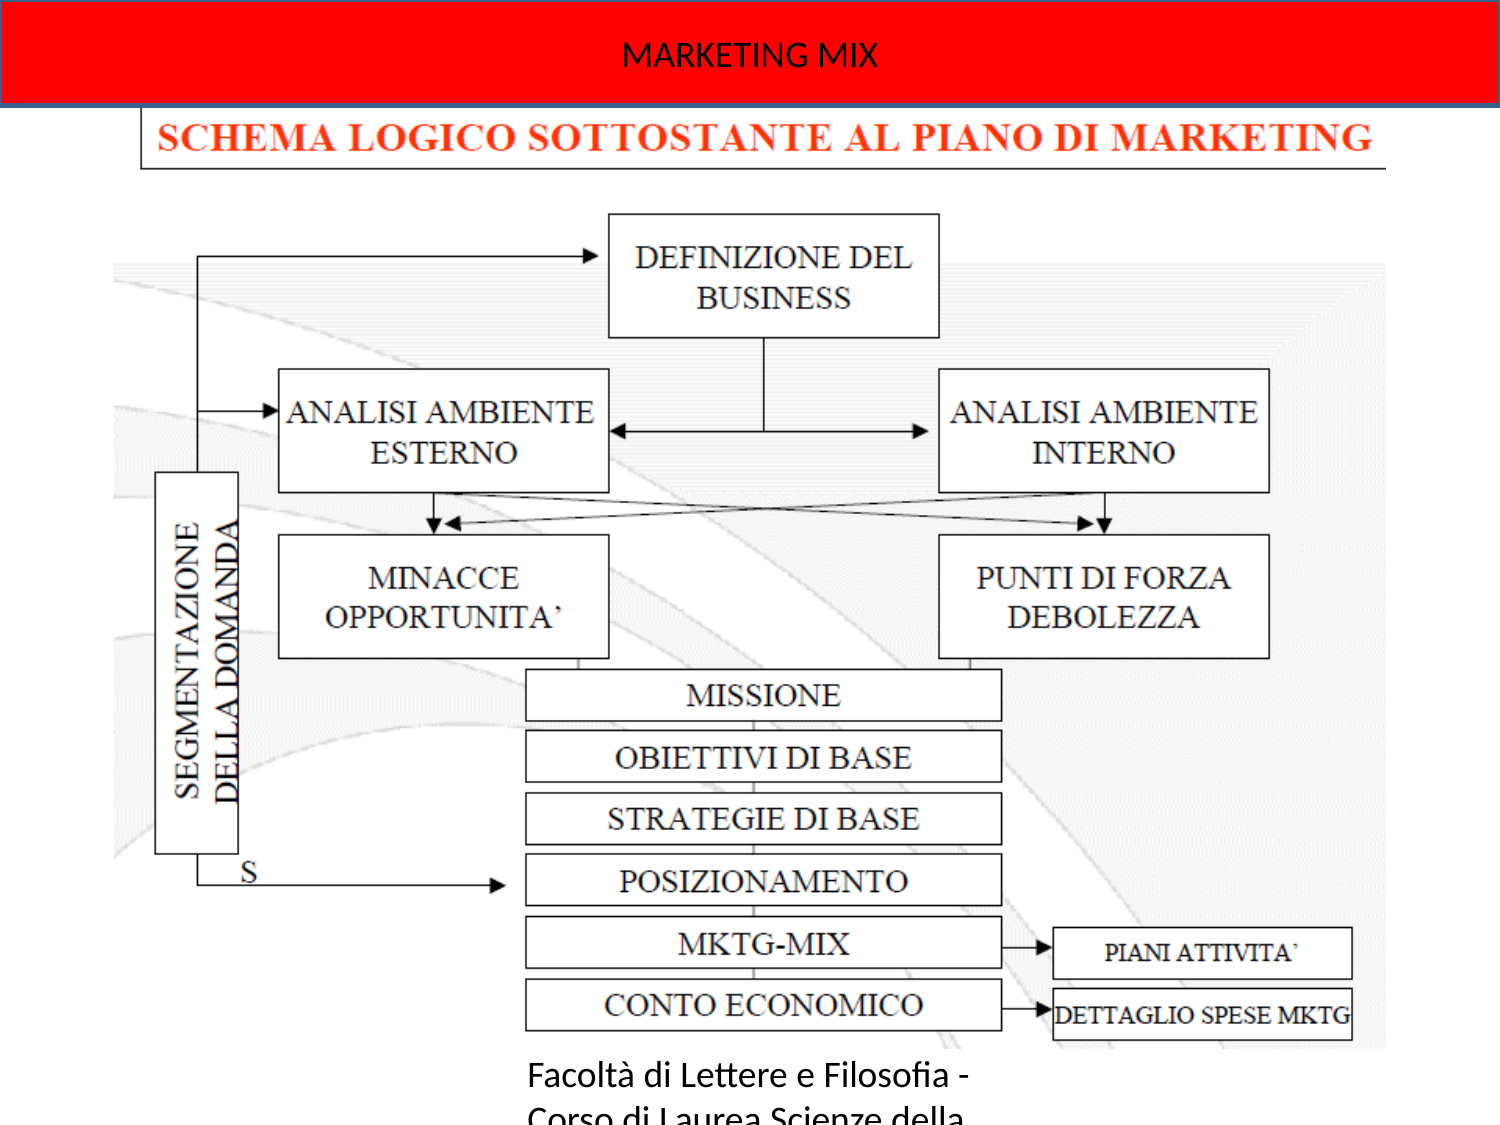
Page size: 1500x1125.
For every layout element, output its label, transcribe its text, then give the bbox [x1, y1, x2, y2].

footer Facoltà di Lettere e Filosofia - Corso di Laurea Scienze della Comunicazione – Economia e Gestione dell’impresa Gianluca Gariuolo [512, 1042, 988, 1103]
text_box MARKETING MIX [0, 0, 1500, 106]
picture [114, 106, 1386, 1049]
